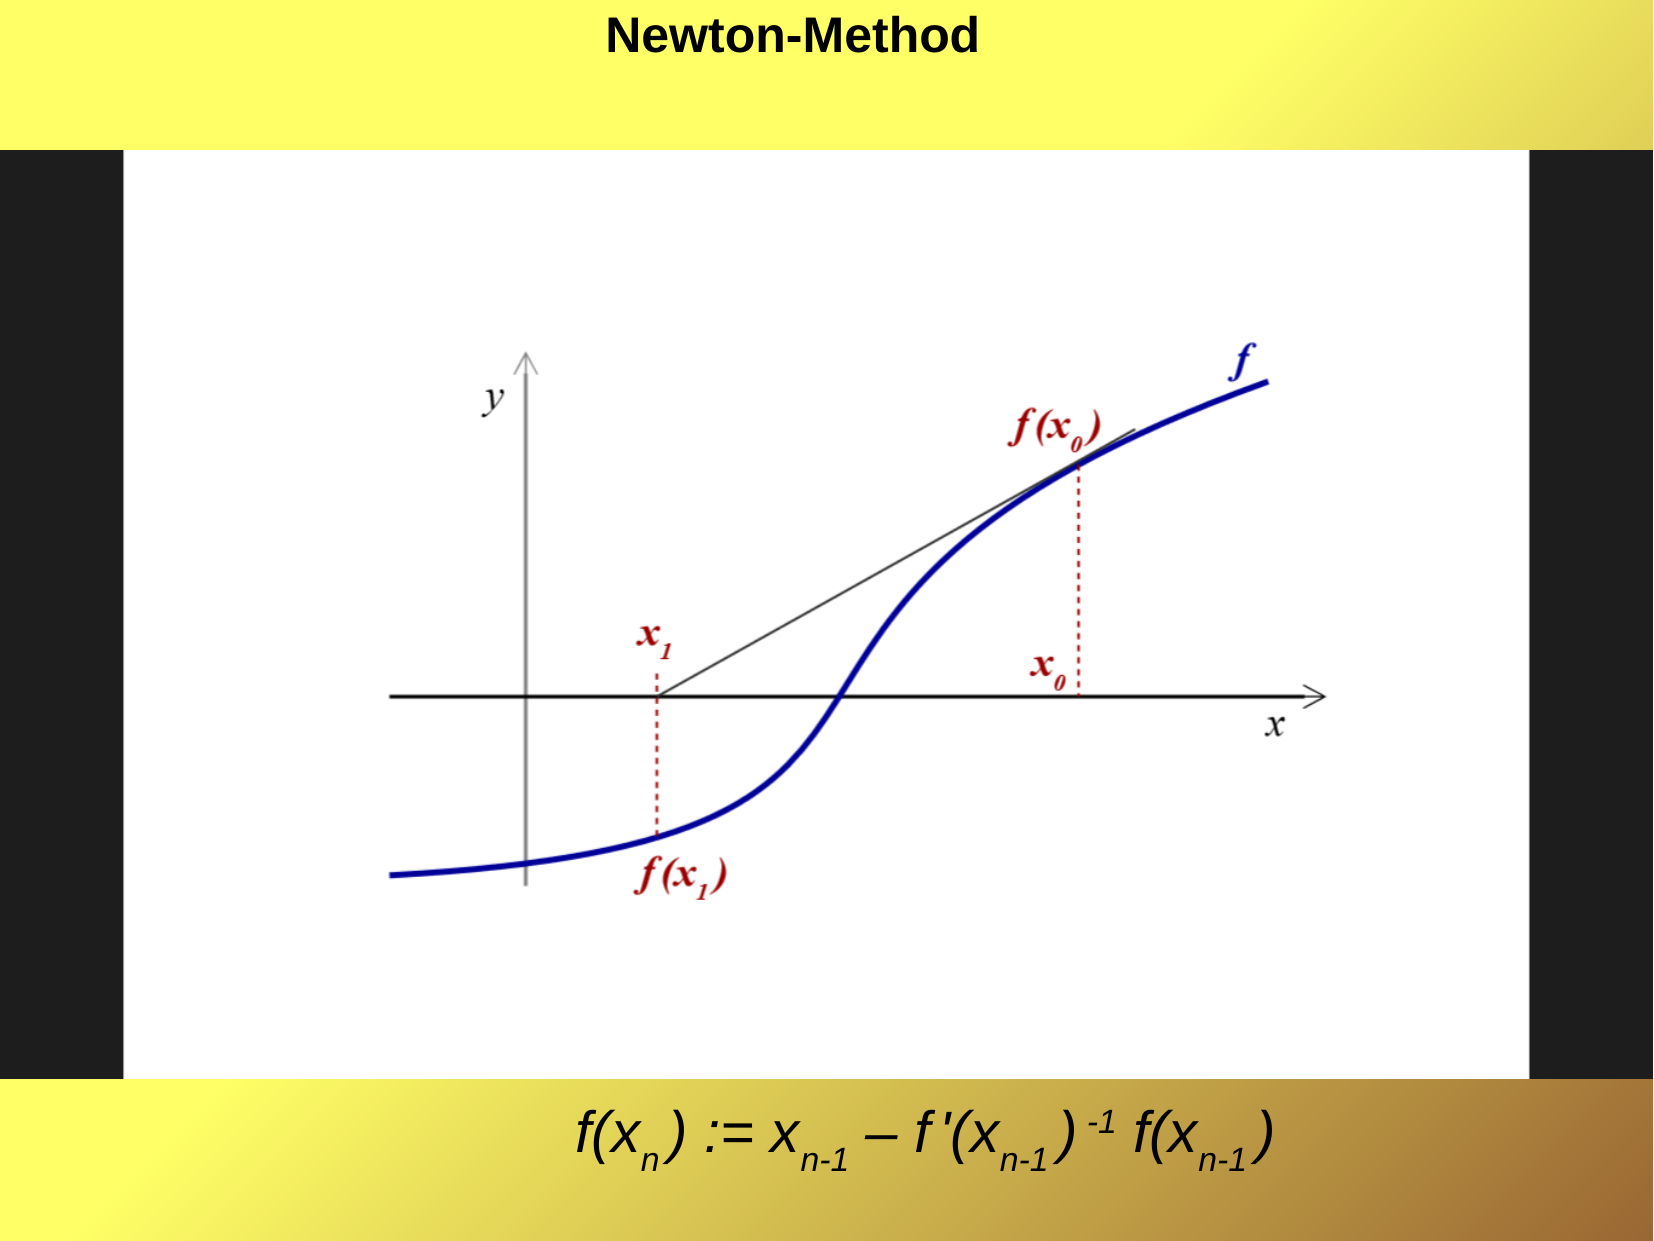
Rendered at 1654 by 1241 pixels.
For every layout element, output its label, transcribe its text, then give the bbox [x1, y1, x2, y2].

text_box f(xn ) := xn-1 – f '(xn-1 ) -1 f(xn-1 ) [561, 1092, 1329, 1186]
picture [0, 150, 1653, 1079]
text_box Newton-Method [590, 0, 1565, 72]
